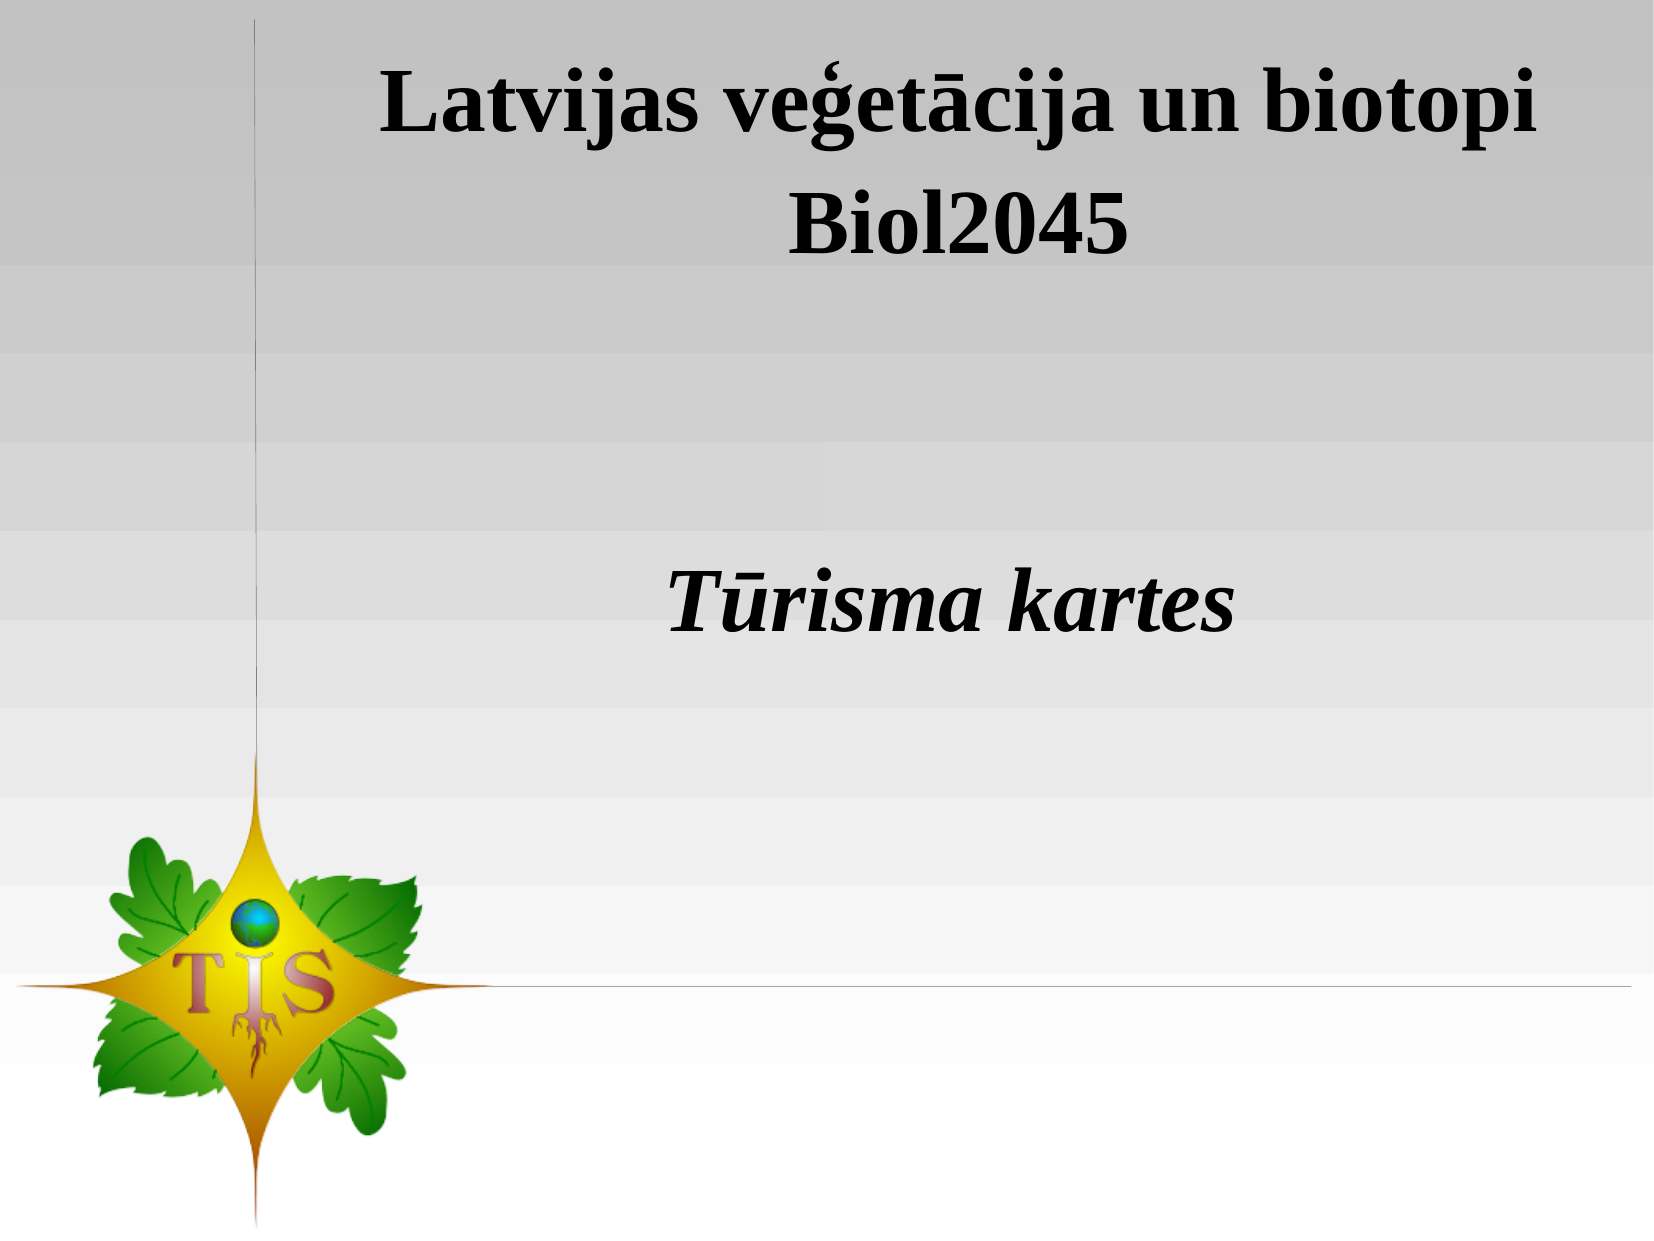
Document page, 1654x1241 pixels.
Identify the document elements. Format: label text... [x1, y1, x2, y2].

picture [0, 0, 1654, 1241]
title Tūrisma kartes [295, 324, 1607, 857]
